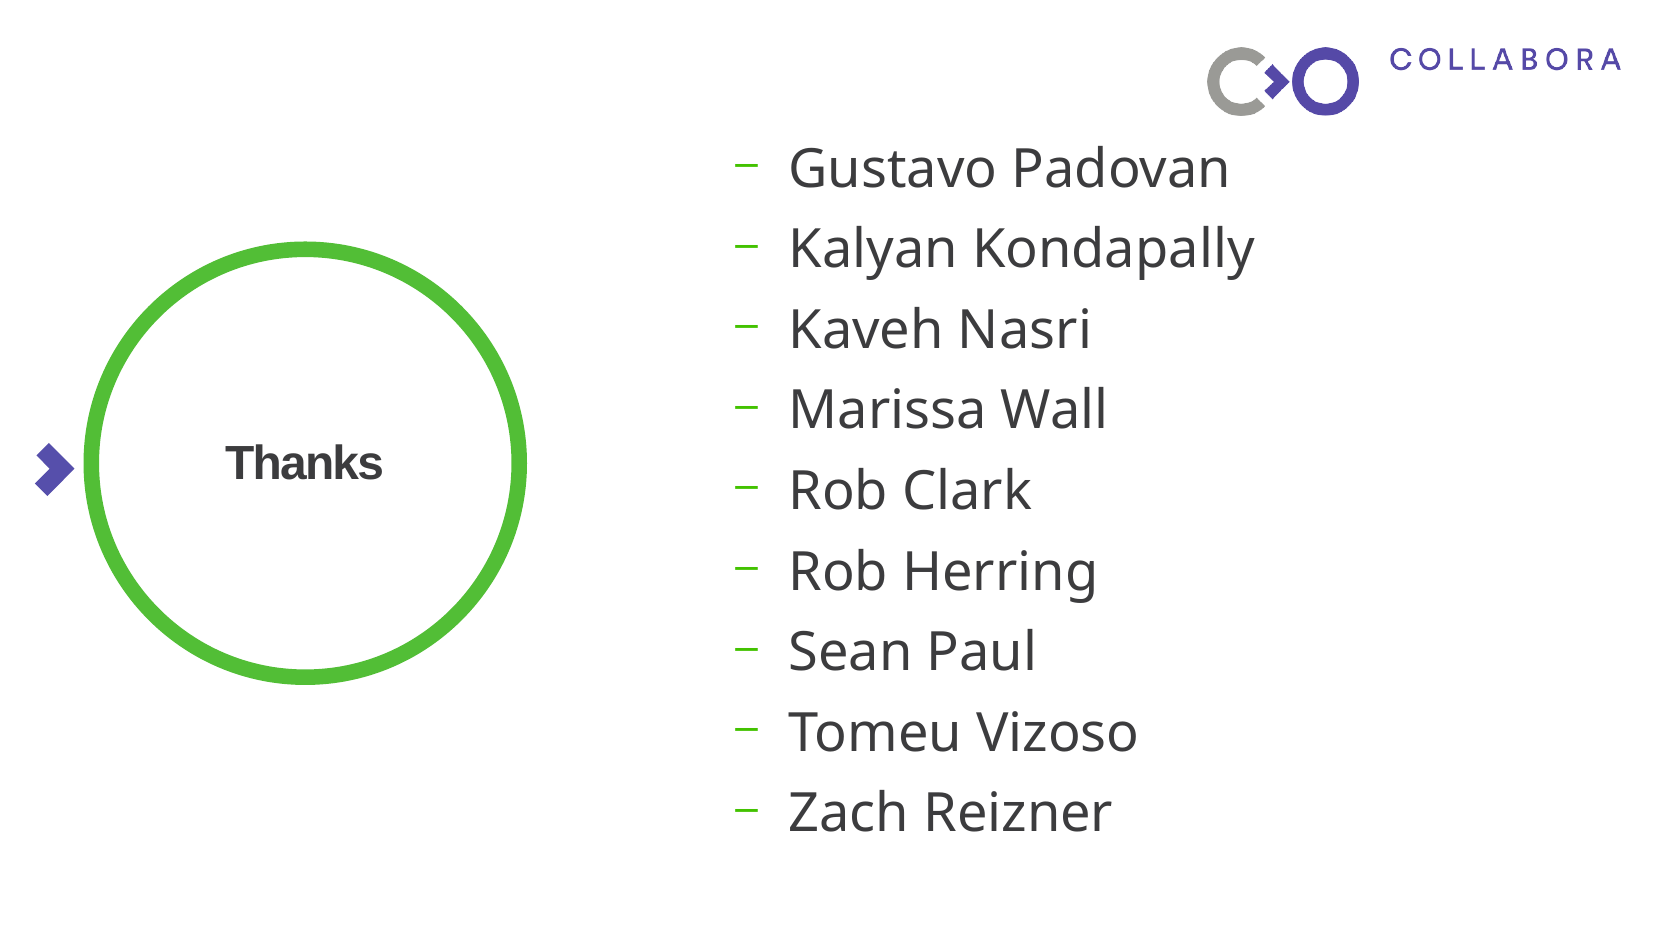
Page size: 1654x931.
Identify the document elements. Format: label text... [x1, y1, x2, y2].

list Gustavo Padovan Kalyan Kondapally Kaveh Nasri Marissa Wall Rob Clark Rob Herring Sean Paul Tomeu Vizoso Zach Reizner [646, 26, 1654, 931]
title Thanks [89, 259, 520, 674]
